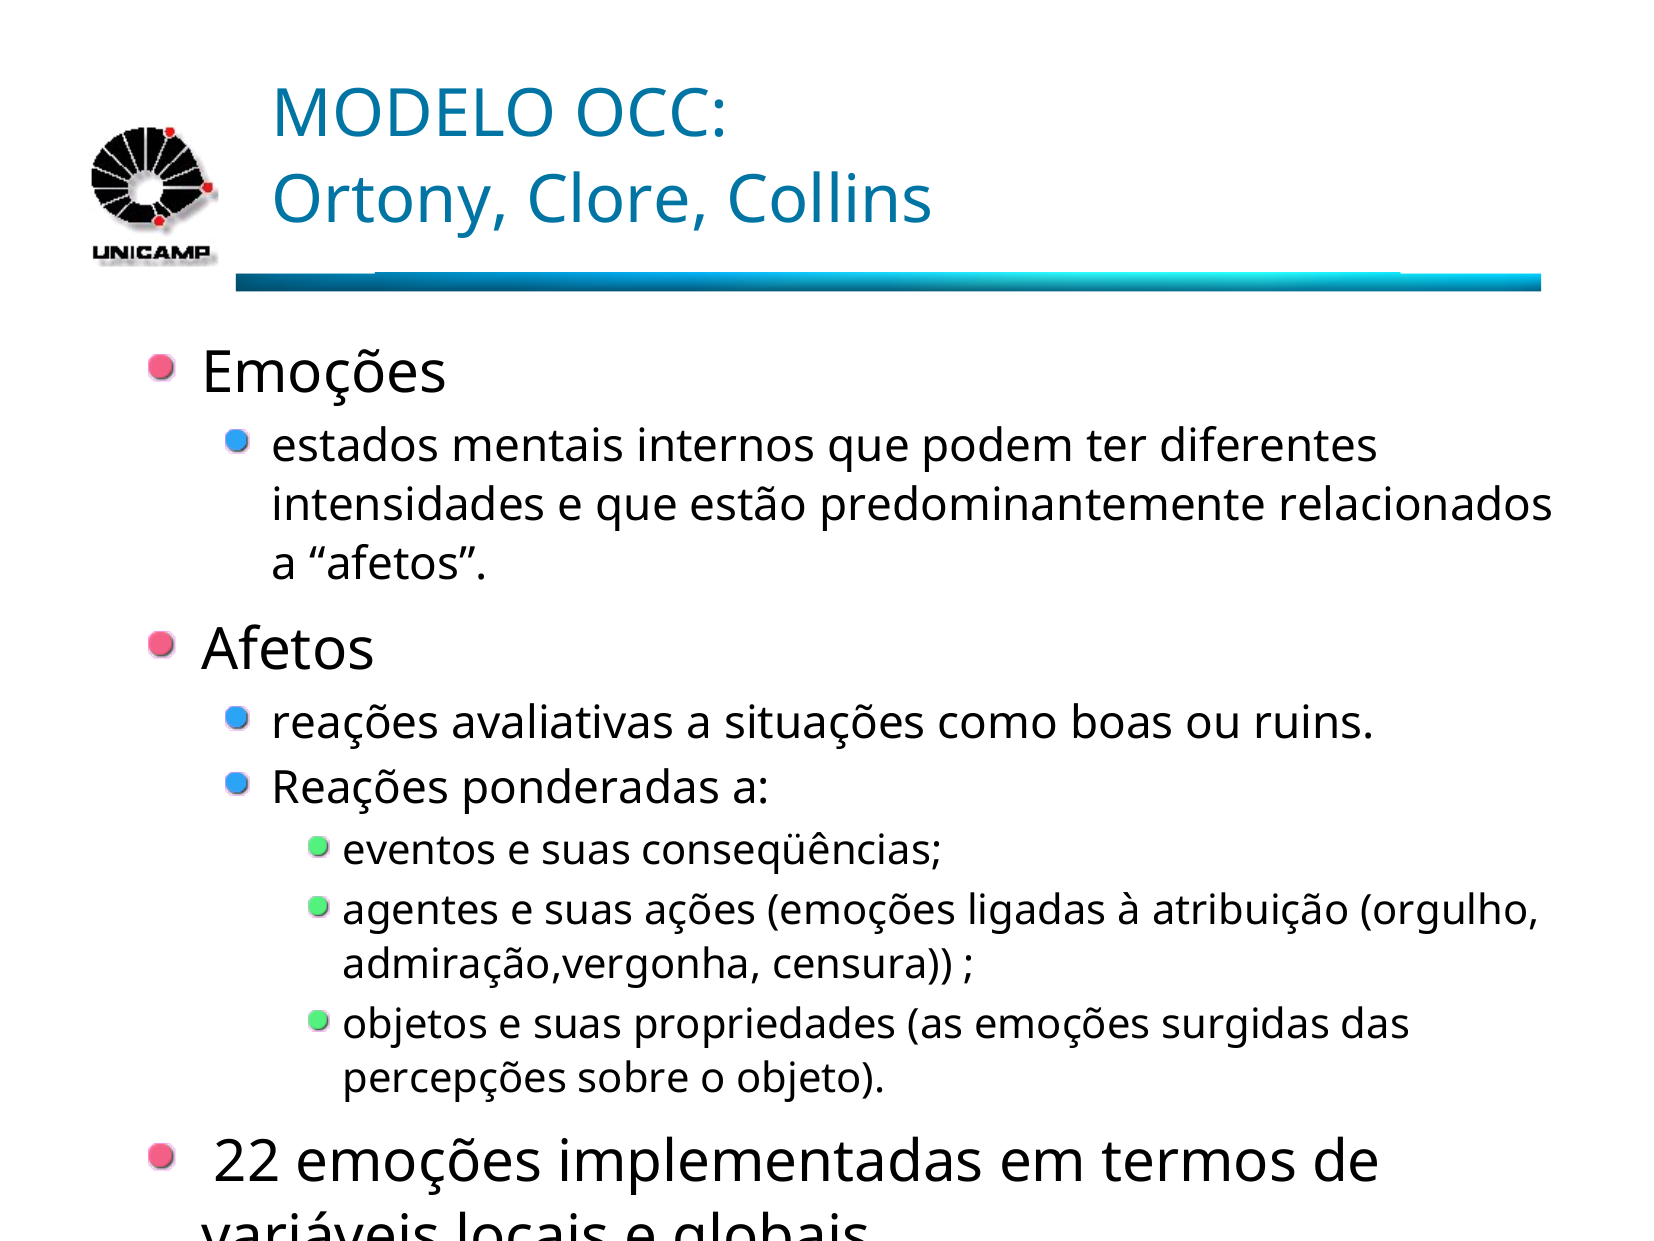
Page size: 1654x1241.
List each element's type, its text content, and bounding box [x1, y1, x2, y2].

title MODELO OCC: Ortony, Clore, Collins [257, 28, 1581, 248]
picture [125, 272, 1654, 295]
picture [147, 1152, 177, 1172]
list Emoções estados mentais internos que podem ter diferentes intensidades e que estão predominantemente relacionados a “afetos”. Afetos reações avaliativas a situações como boas ou ruins. Reações ponderadas a: eventos e suas conseqüências; agentes e suas ações (emoções ligadas à atribuição (orgulho, admiração,vergonha, censura)) ; objetos e suas propriedades (as emoções surgidas das percepções sobre o objeto). 22 emoções implementadas em termos de variáveis locais e globais [115, 324, 1595, 1152]
